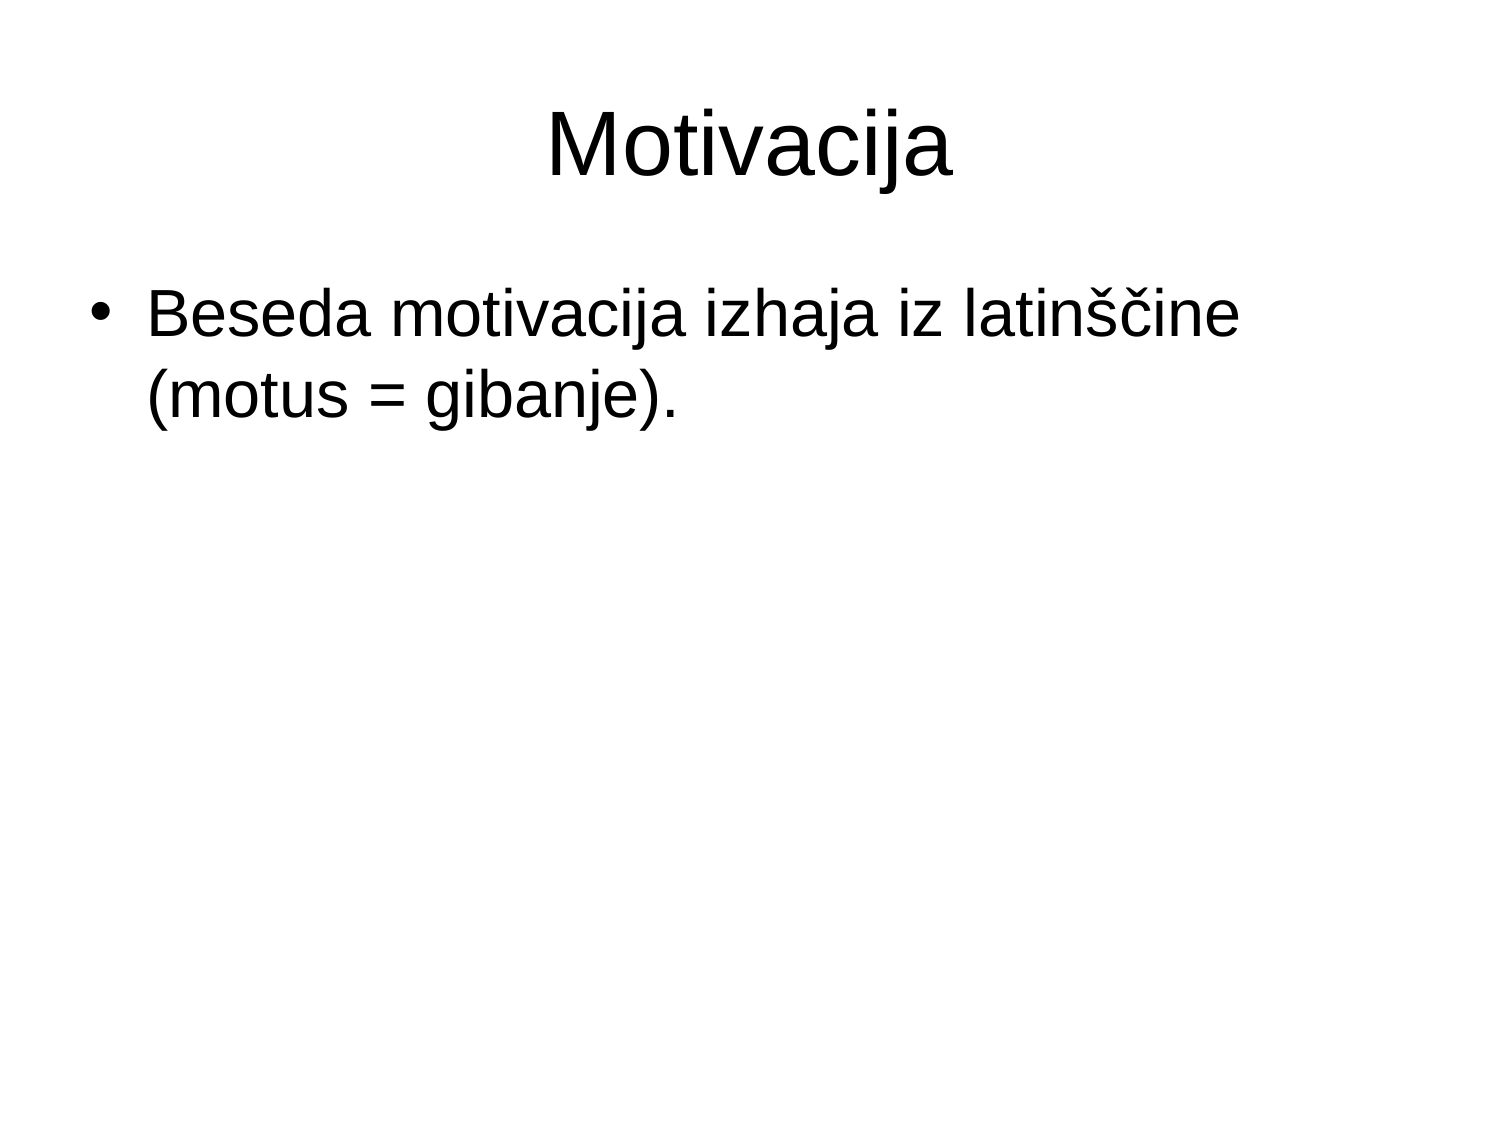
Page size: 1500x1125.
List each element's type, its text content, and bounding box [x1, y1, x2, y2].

list Beseda motivacija izhaja iz latinščine (motus = gibanje). [75, 262, 1426, 1006]
title Motivacija [75, 45, 1426, 233]
